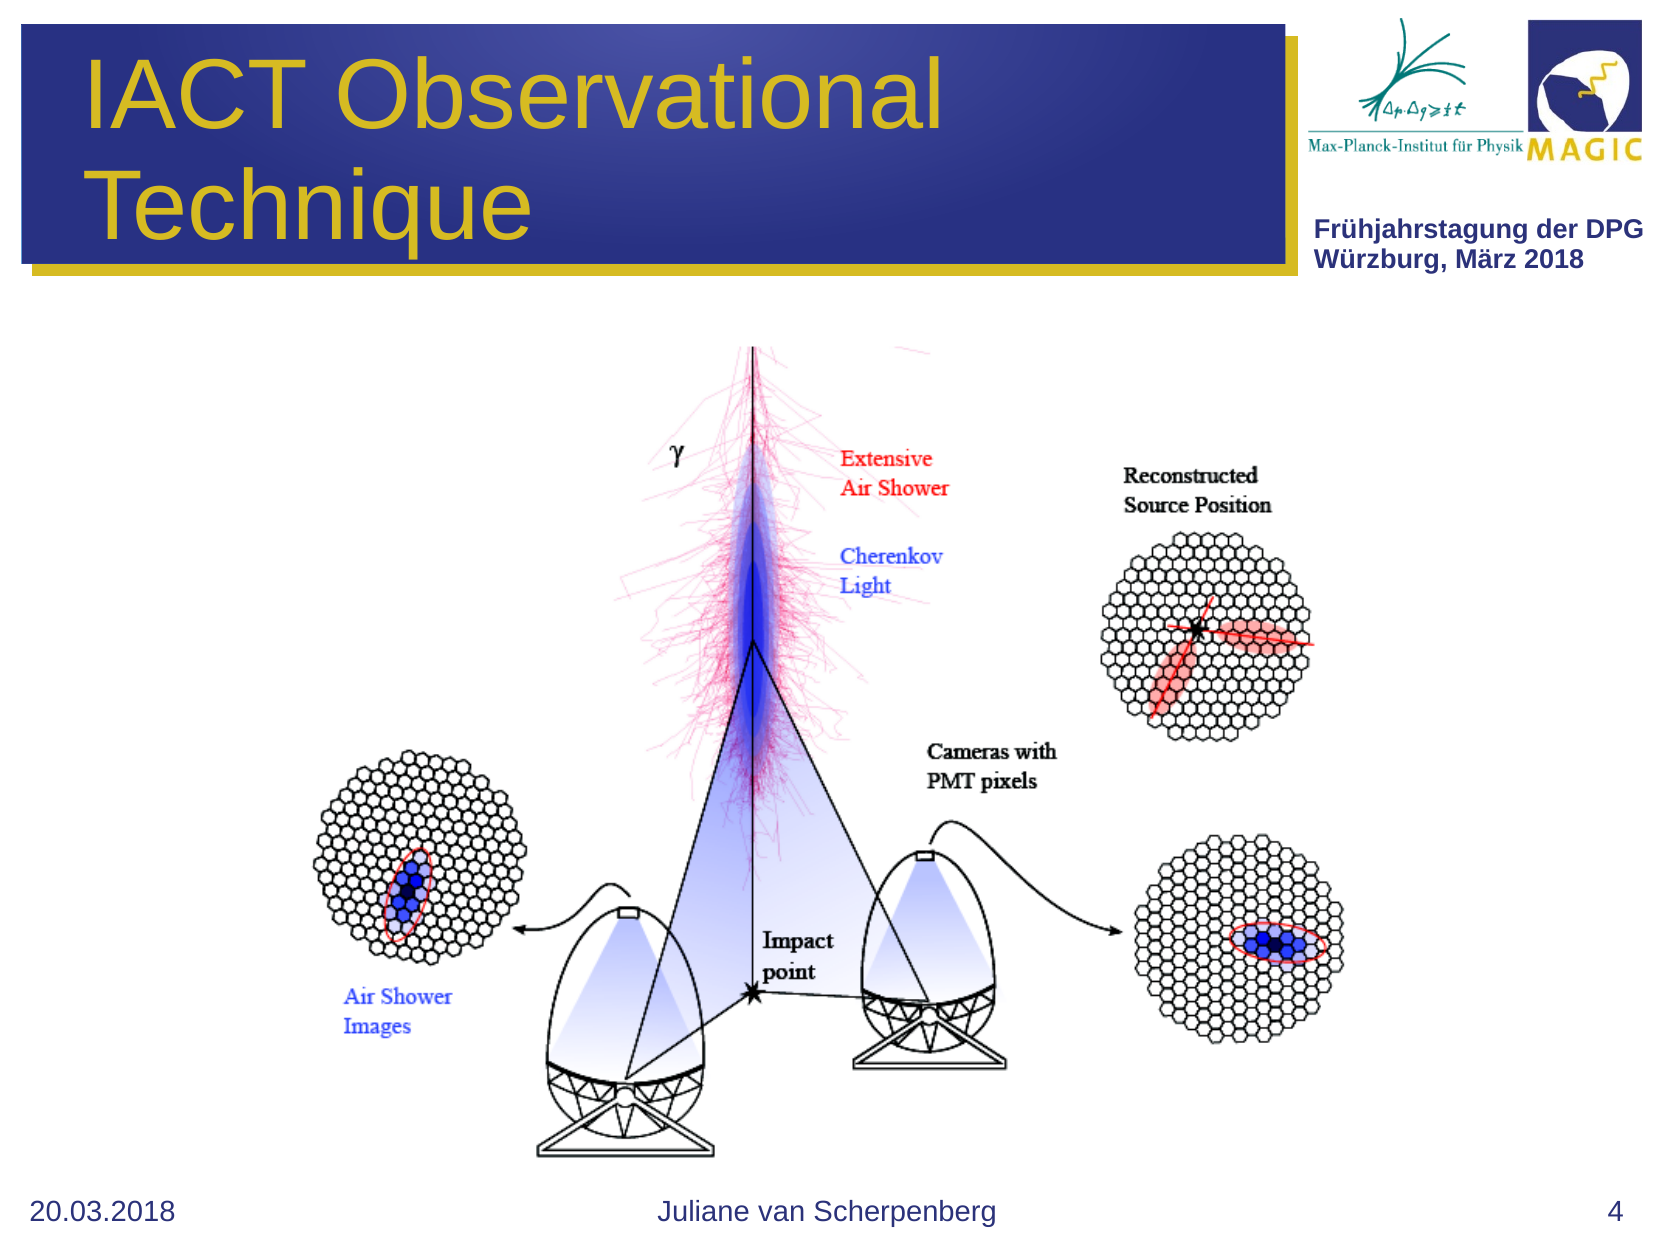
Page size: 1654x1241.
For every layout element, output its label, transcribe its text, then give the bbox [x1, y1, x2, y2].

picture [1527, 19, 1642, 165]
picture [1308, 18, 1524, 156]
picture [301, 336, 1352, 1167]
title IACT Observational Technique [82, 38, 1235, 261]
